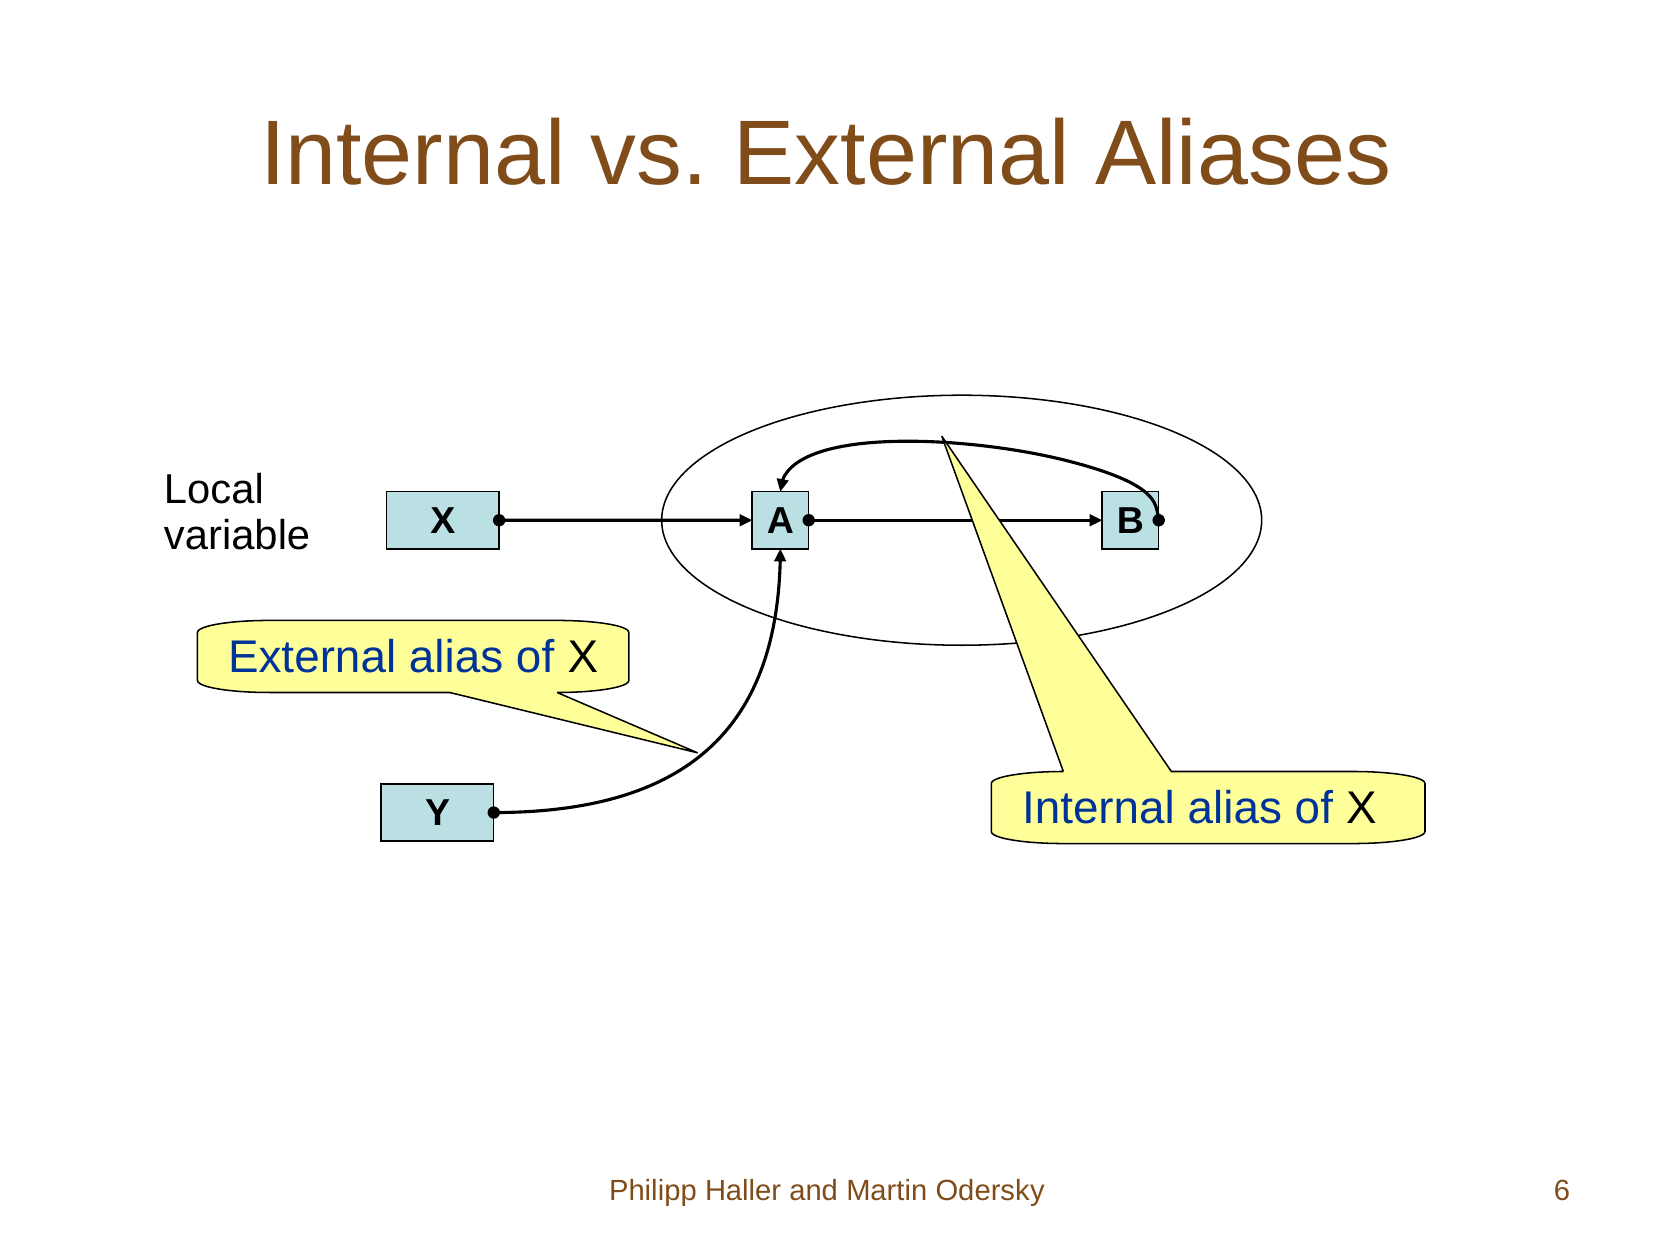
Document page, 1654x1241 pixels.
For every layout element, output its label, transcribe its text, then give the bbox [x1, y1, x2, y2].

text_box External alias of X [197, 620, 698, 753]
text_box B [1102, 491, 1159, 549]
text_box A [752, 491, 809, 549]
text_box Internal alias of X [941, 436, 1426, 844]
title Internal vs. External Aliases [82, 56, 1571, 250]
text_box Y [381, 783, 494, 842]
text_box X [386, 491, 500, 549]
text_box B [1147, 491, 1159, 510]
text_box Local variable [149, 457, 375, 567]
